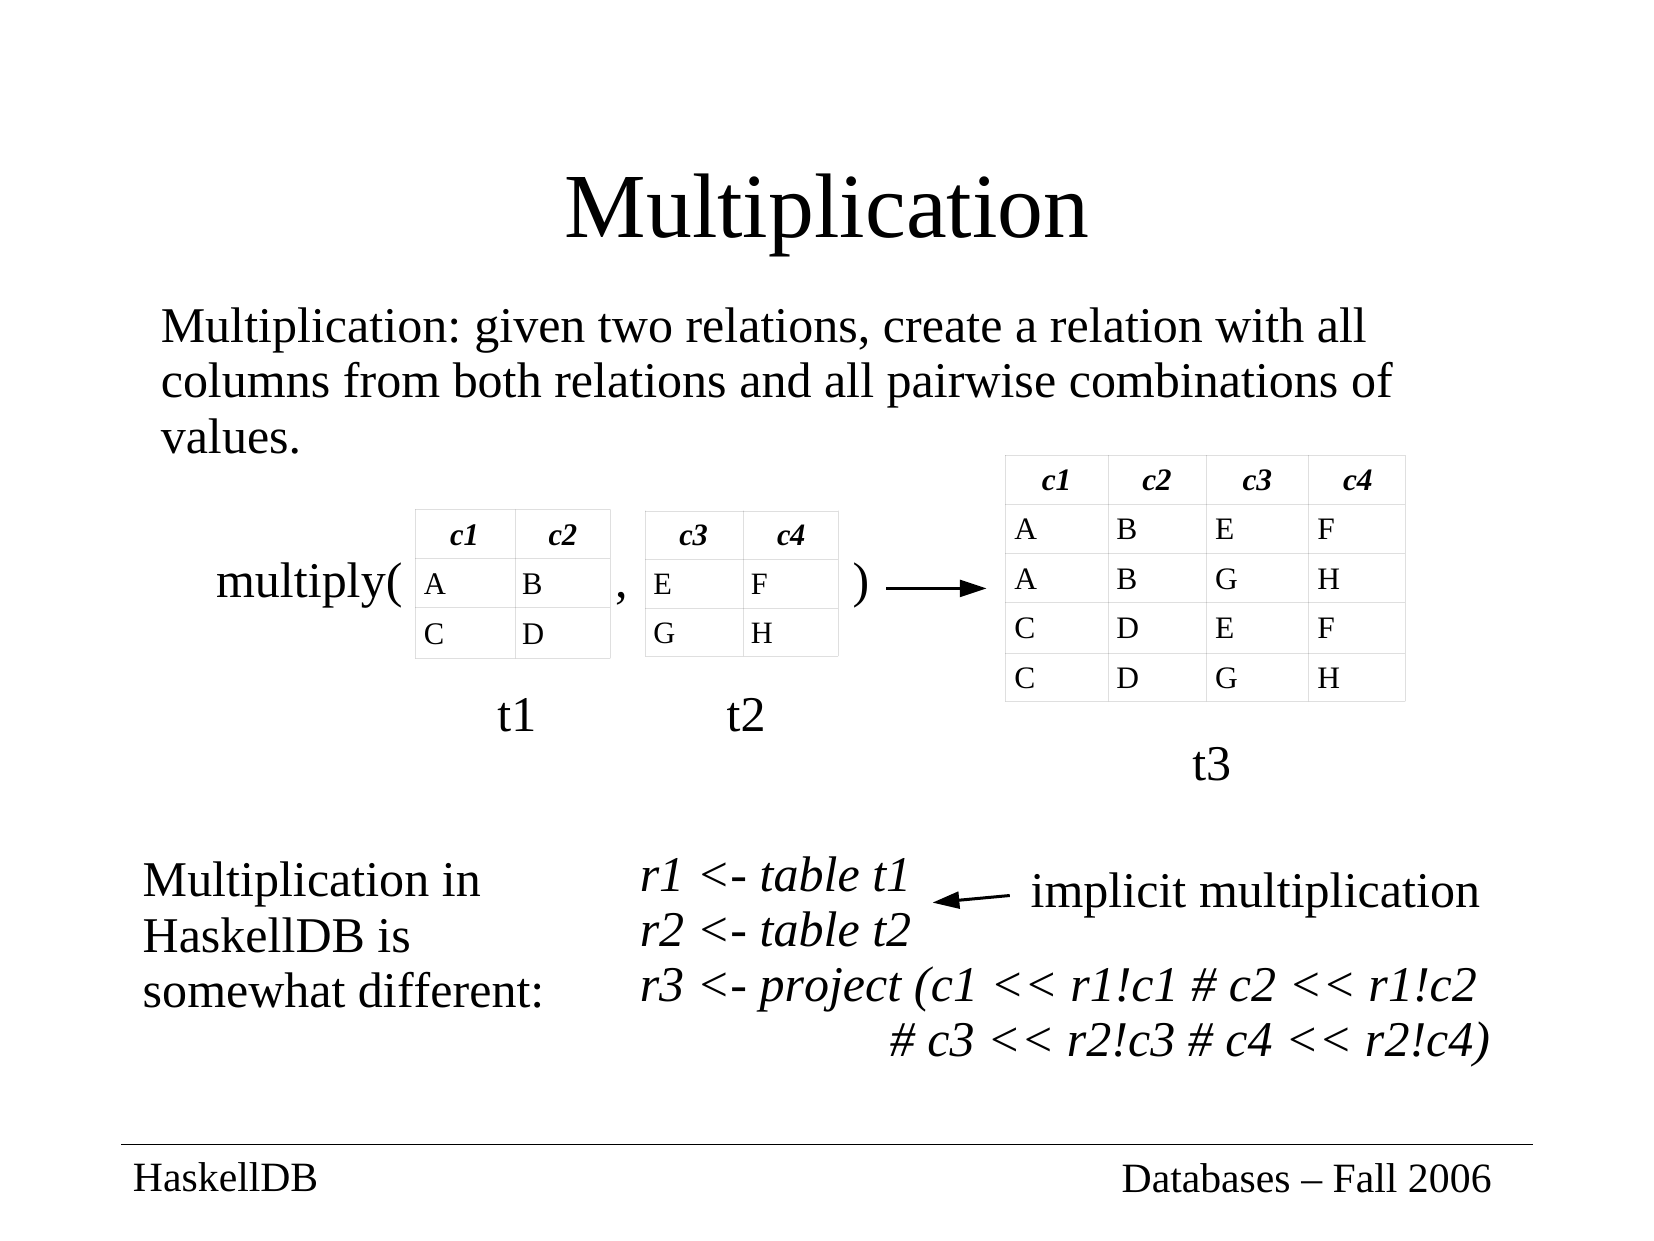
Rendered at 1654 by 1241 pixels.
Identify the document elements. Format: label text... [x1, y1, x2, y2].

text_box implicit multiplication [1030, 862, 1482, 919]
chart [644, 510, 860, 552]
text_box multiply( , ) [216, 552, 870, 609]
text_box t3 [1192, 736, 1236, 822]
text_box Multiplication: given two relations, create a relation with all columns from both relations and all pairwise combinations of values. [160, 298, 1519, 521]
text_box t2 [726, 686, 766, 743]
text_box r1 <- table t1 r2 <- table t2 r3 <- project (c1 << r1!c1 # c2 << r1!c2 # c3 << r2!c3 # c4 << r2!c4) [639, 846, 1509, 1069]
text_box t1 [497, 686, 537, 743]
chart [415, 509, 635, 552]
text_box Multiplication in HaskellDB is somewhat different: [142, 852, 560, 1019]
title Multiplication [121, 102, 1534, 311]
chart [415, 609, 635, 727]
chart [644, 609, 860, 726]
chart [1005, 455, 1446, 766]
